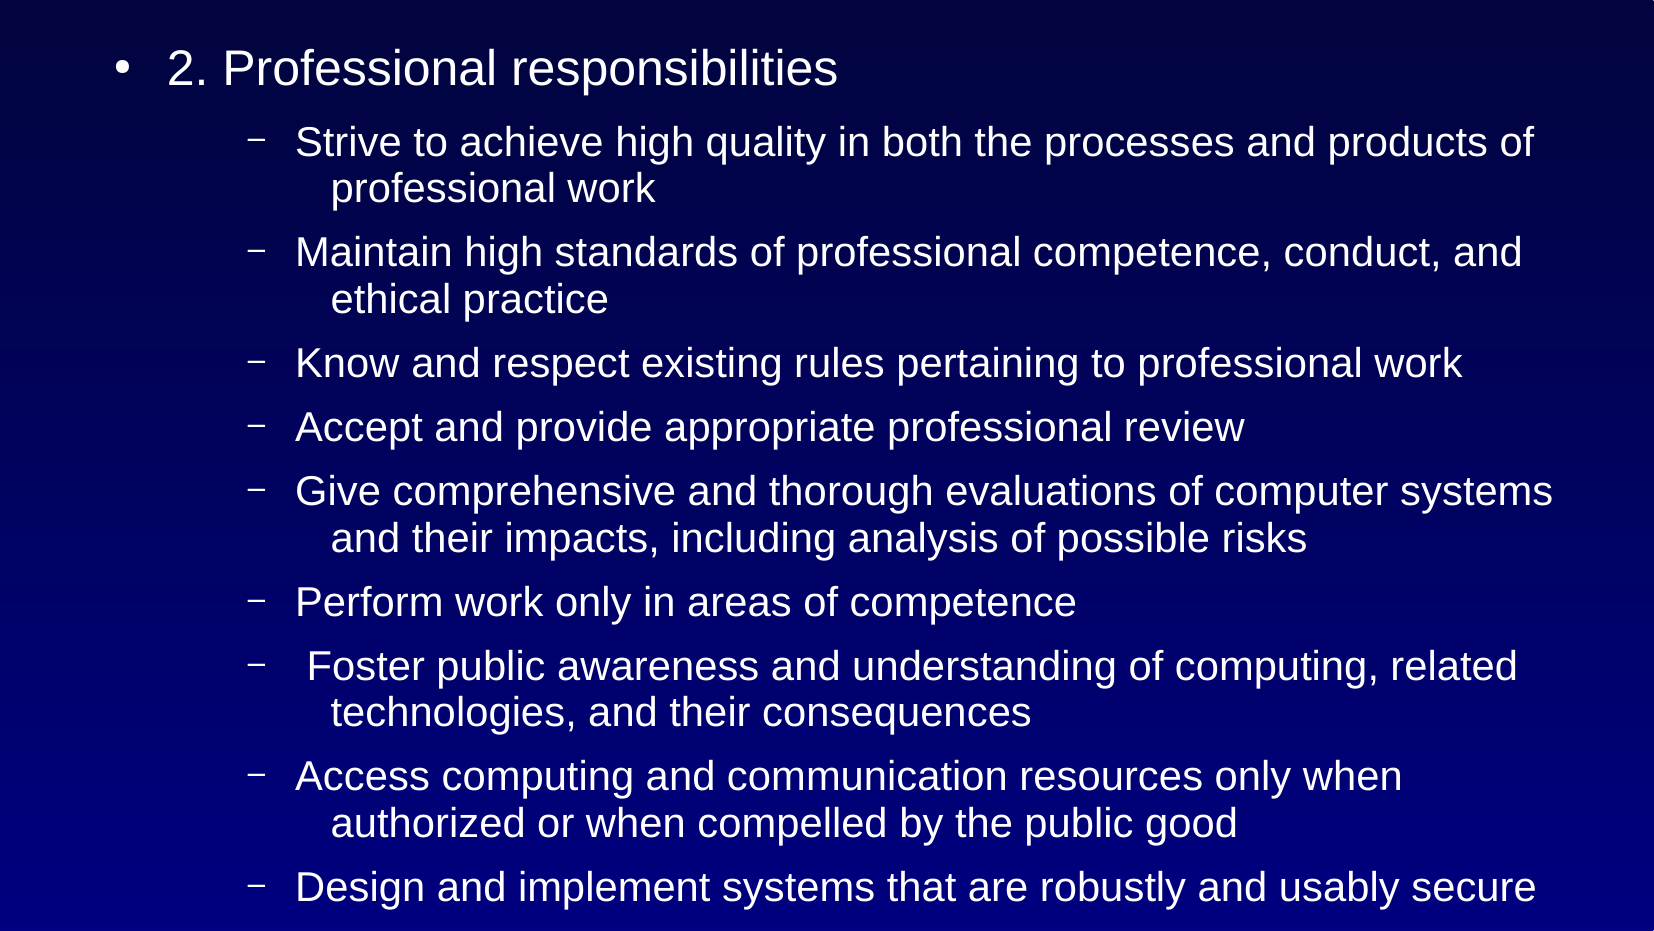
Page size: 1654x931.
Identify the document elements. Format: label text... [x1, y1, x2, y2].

list 2. Professional responsibilities Strive to achieve high quality in both the processes and products of professional work Maintain high standards of professional competence, conduct, and ethical practice Know and respect existing rules pertaining to professional work Accept and provide appropriate professional review Give comprehensive and thorough evaluations of computer systems and their impacts, including analysis of possible risks Perform work only in areas of competence Foster public awareness and understanding of computing, related technologies, and their consequences Access computing and communication resources only when authorized or when compelled by the public good Design and implement systems that are robustly and usably secure [82, 40, 1571, 911]
